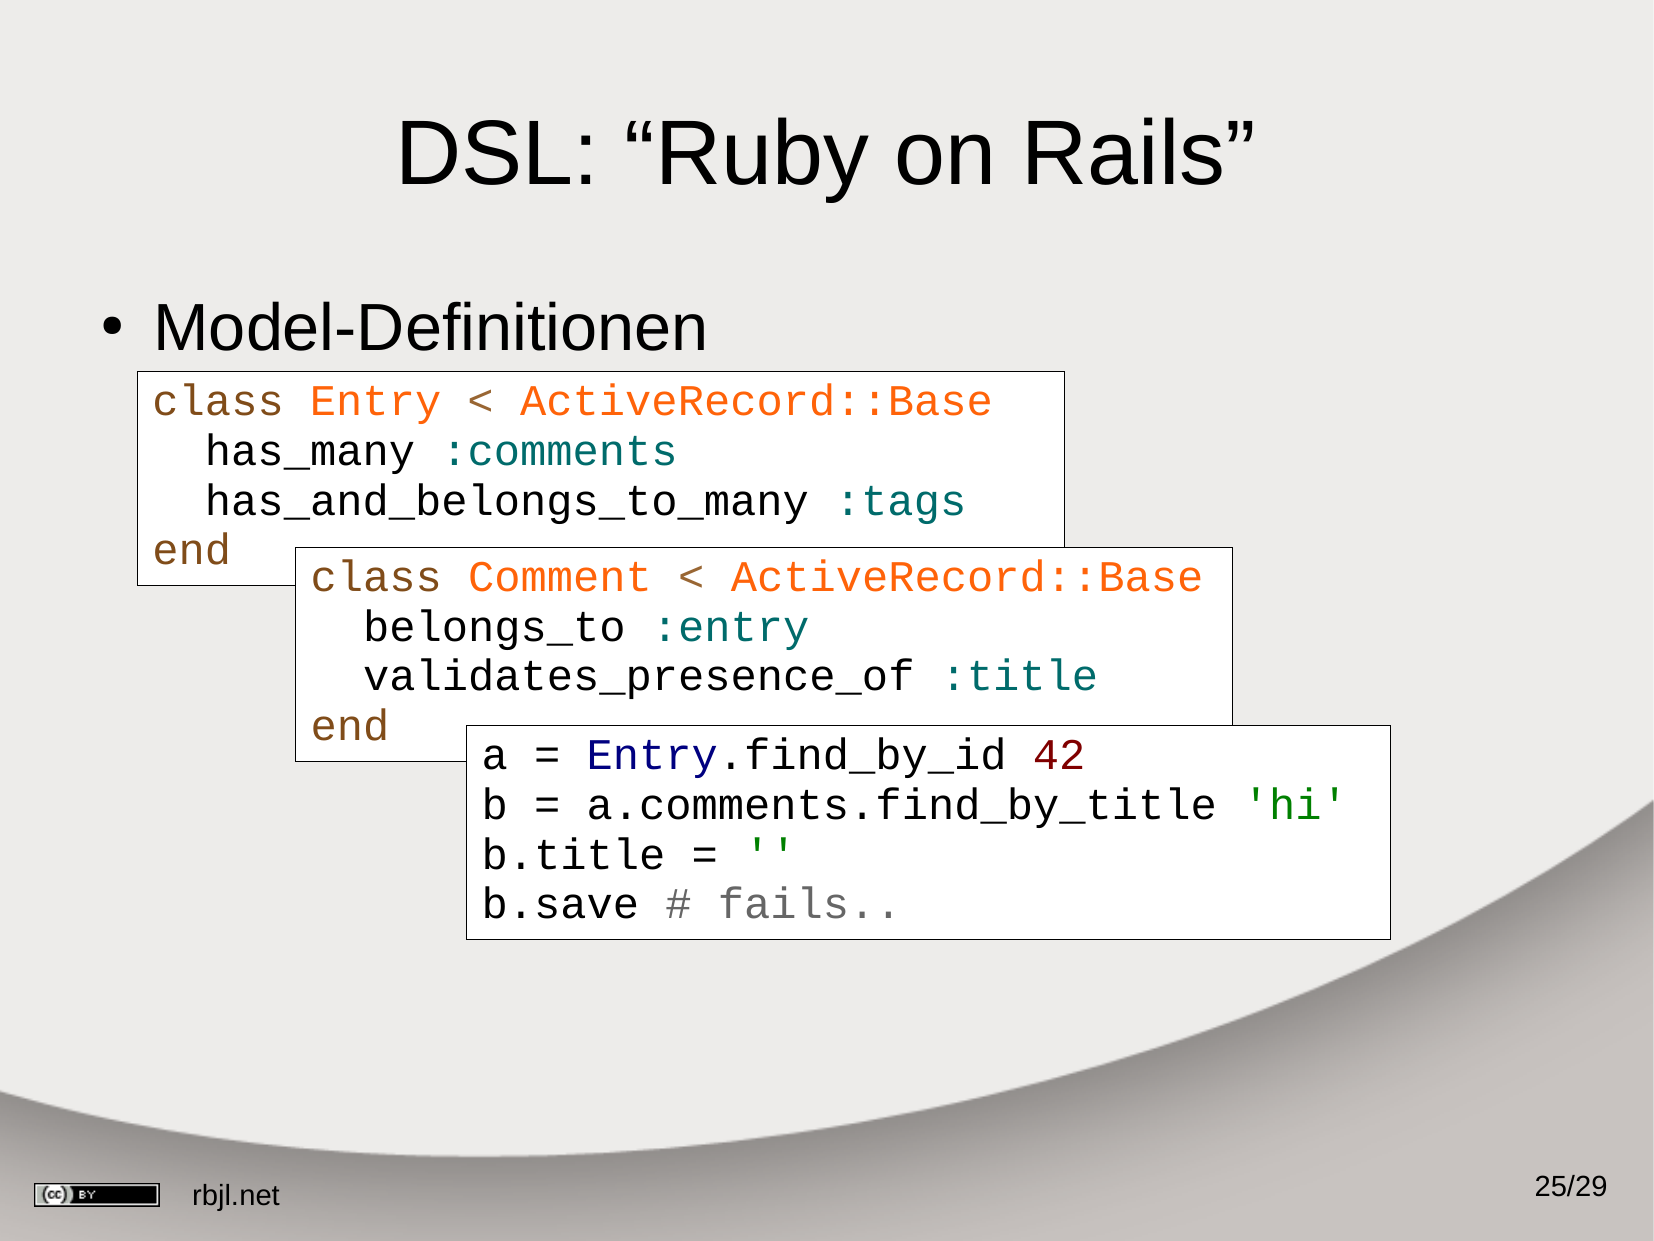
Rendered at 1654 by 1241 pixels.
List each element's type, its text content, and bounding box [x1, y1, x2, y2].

title DSL: “Ruby on Rails” [82, 49, 1571, 257]
text_box a = Entry.find_by_id 42 b = a.comments.find_by_title 'hi' b.title = '' b.save # fails.. [466, 725, 1391, 940]
text_box class Entry < ActiveRecord::Base has_many :comments has_and_belongs_to_many :tags end [137, 371, 1065, 586]
picture [0, 0, 1654, 1241]
text_box class Comment < ActiveRecord::Base belongs_to :entry validates_presence_of :title end [295, 547, 1233, 762]
list Model-Definitionen [82, 290, 1571, 1109]
